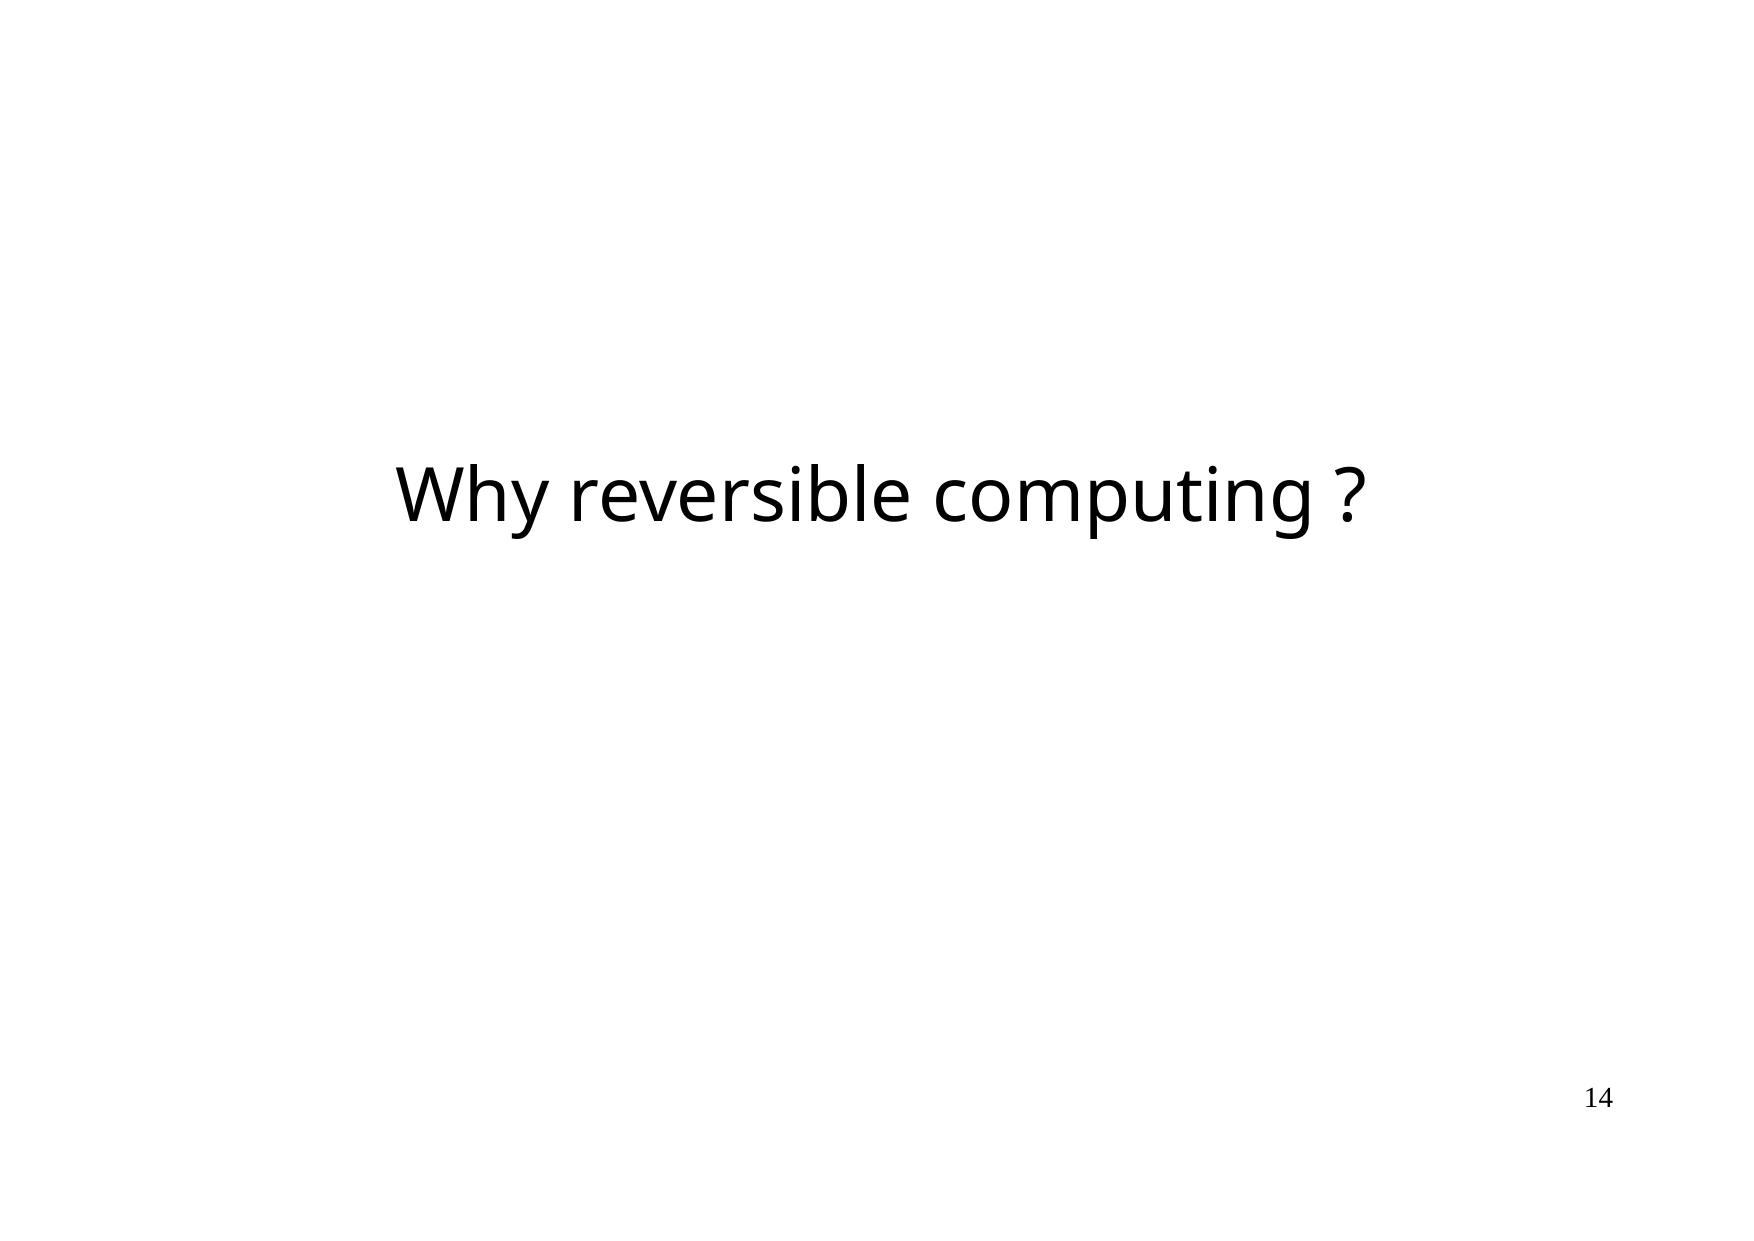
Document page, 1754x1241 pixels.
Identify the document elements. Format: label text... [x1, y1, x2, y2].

text_box Why reversible computing ? [380, 433, 1374, 546]
